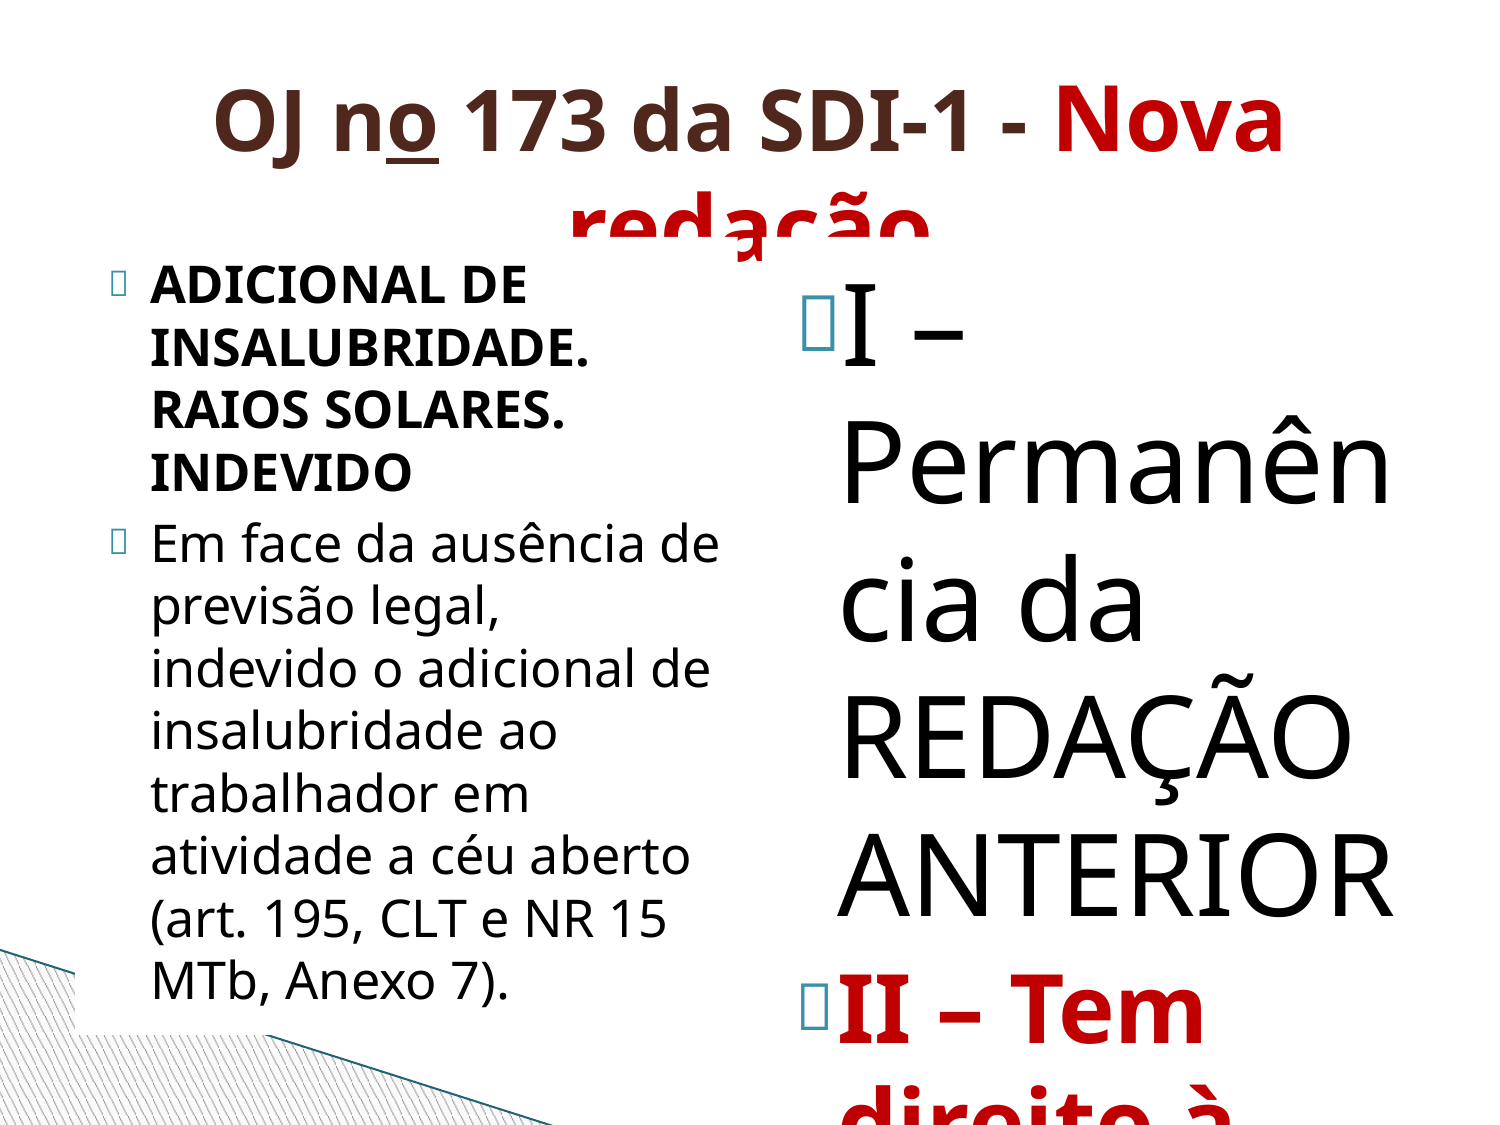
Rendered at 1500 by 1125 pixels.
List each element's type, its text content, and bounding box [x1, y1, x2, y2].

picture [0, 952, 543, 1125]
list I – Permanência da REDAÇÃO ANTERIOR II – Tem direito à percepção ao adicional de insalubridade o empregado que exerce atividade exposto ao calor acima dos limites de tolerância, inclusive em ambiente externo com carga solar, nas condições previstas no Anexo 3 da NR 15 da Portaria Nº 3.214/78 do MTE. [761, 236, 1425, 1125]
list ADICIONAL DE INSALUBRIDADE. RAIOS SOLARES. INDEVIDO Em face da ausência de previsão legal, indevido o adicional de insalubridade ao trabalhador em atividade a céu aberto (art. 195, CLT e NR 15 MTb, Anexo 7). [75, 236, 738, 1035]
title OJ no 173 da SDI-1 - Nova redação [75, 44, 1425, 288]
